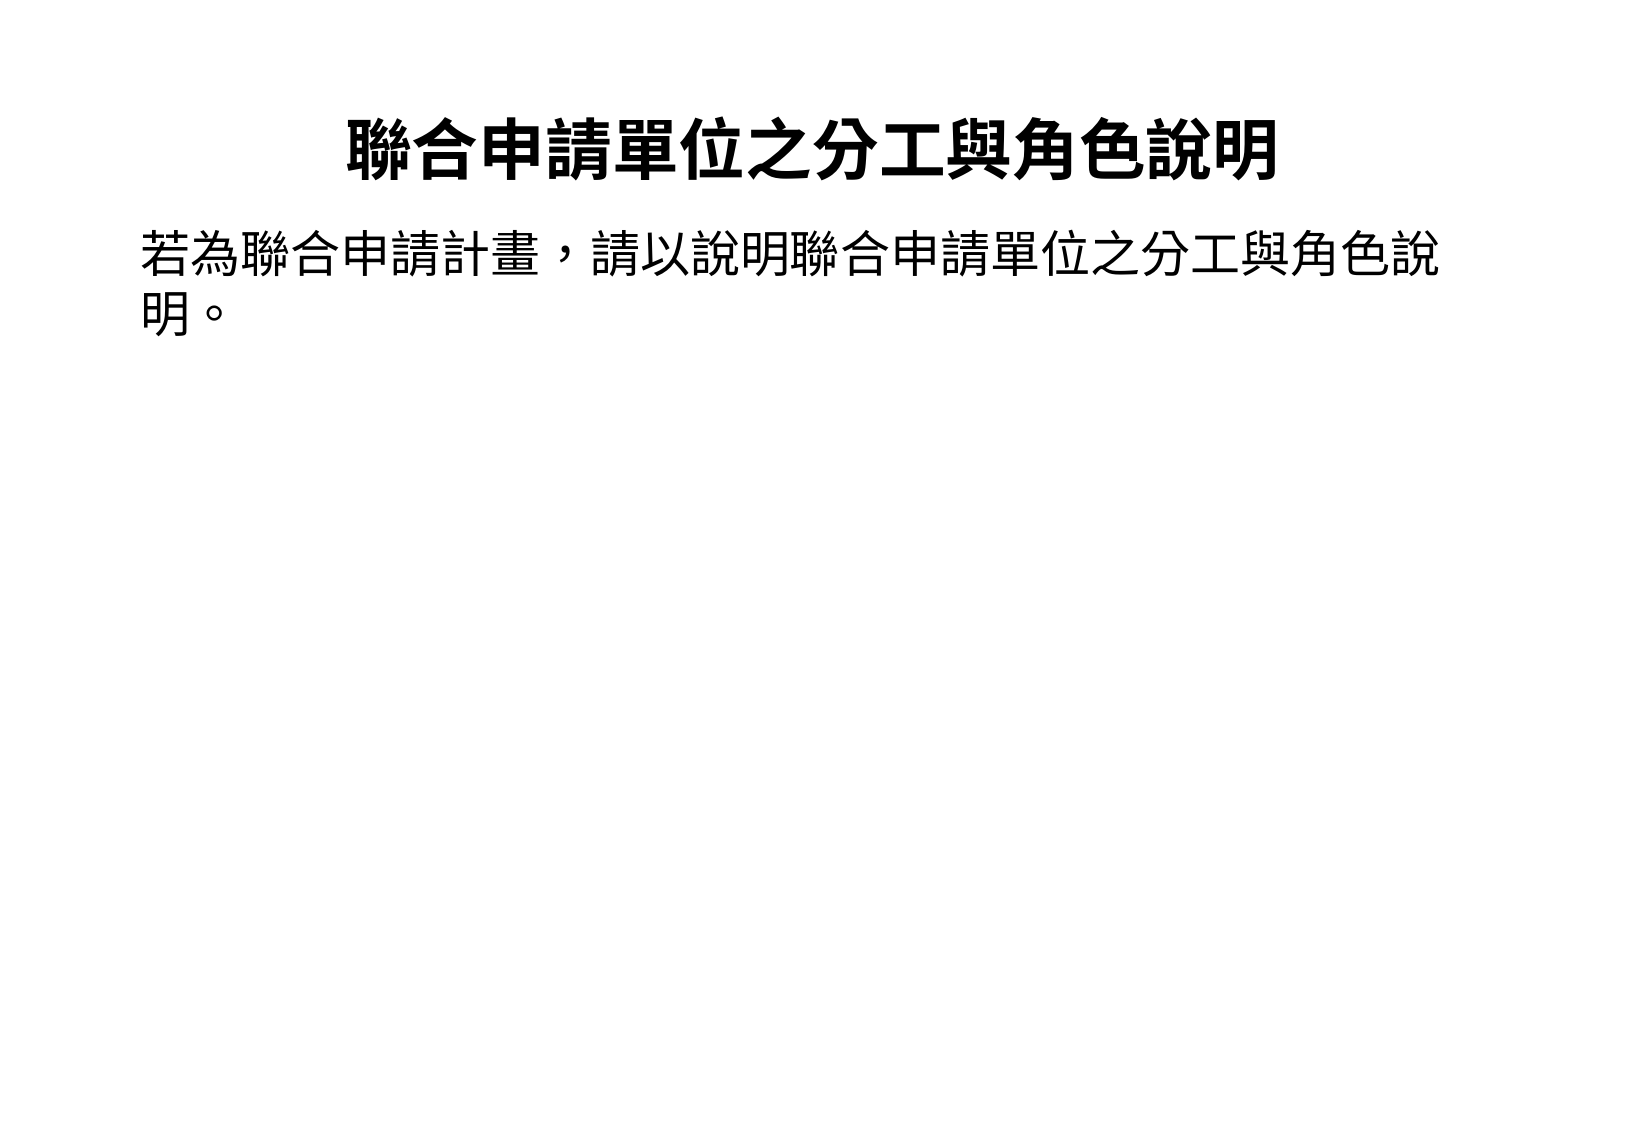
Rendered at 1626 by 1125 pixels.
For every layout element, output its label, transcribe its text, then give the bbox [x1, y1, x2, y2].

list 若為聯合申請計畫，請以說明聯合申請單位之分工與角色說明。 [125, 214, 1501, 1001]
title 聯合申請單位之分工與角色說明 [125, 99, 1501, 205]
